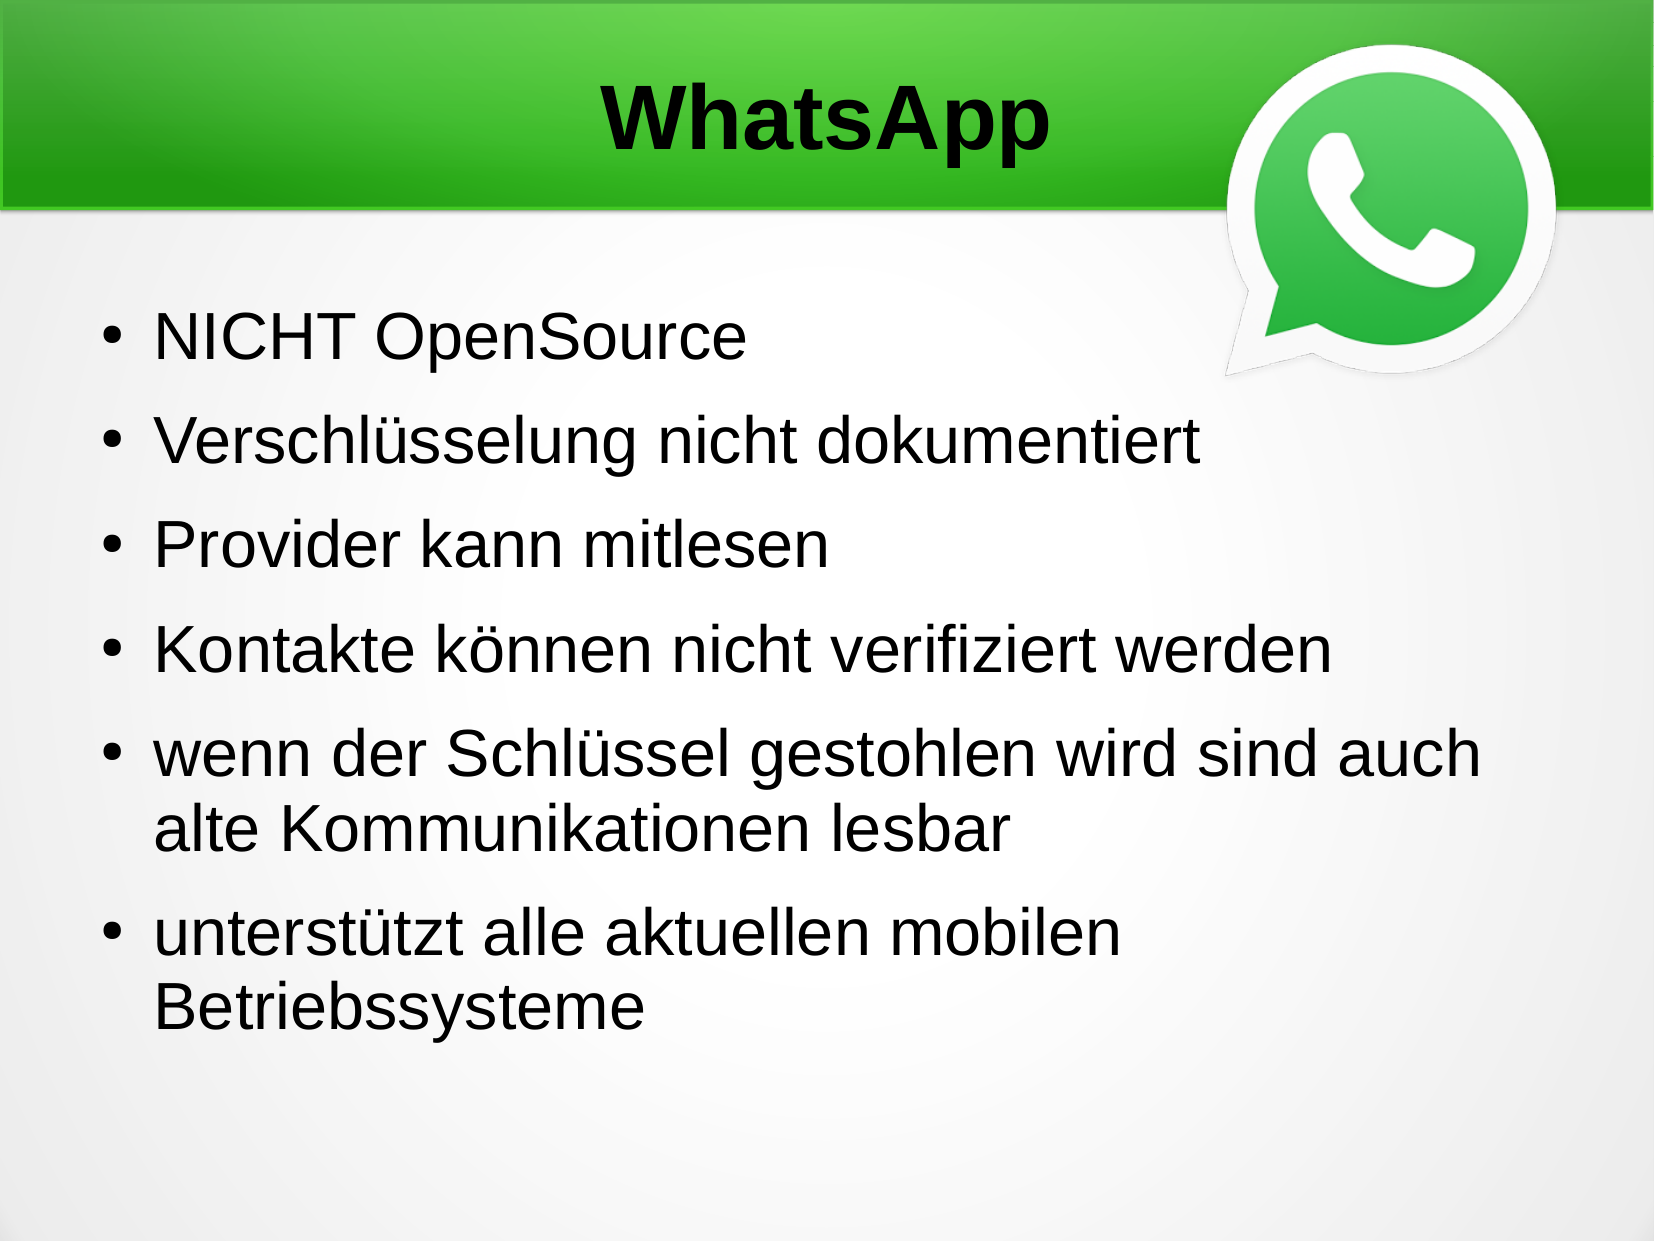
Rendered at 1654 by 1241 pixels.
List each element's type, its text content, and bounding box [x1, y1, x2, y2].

title WhatsApp [1567, 47, 1571, 189]
picture [1216, 35, 1567, 386]
list NICHT OpenSource Verschlüsselung nicht dokumentiert Provider kann mitlesen Kontakte können nicht verifiziert werden wenn der Schlüssel gestohlen wird sind auch alte Kommunikationen lesbar unterstützt alle aktuellen mobilen Betriebssysteme [82, 299, 1571, 1075]
title WhatsApp [82, 47, 1216, 189]
